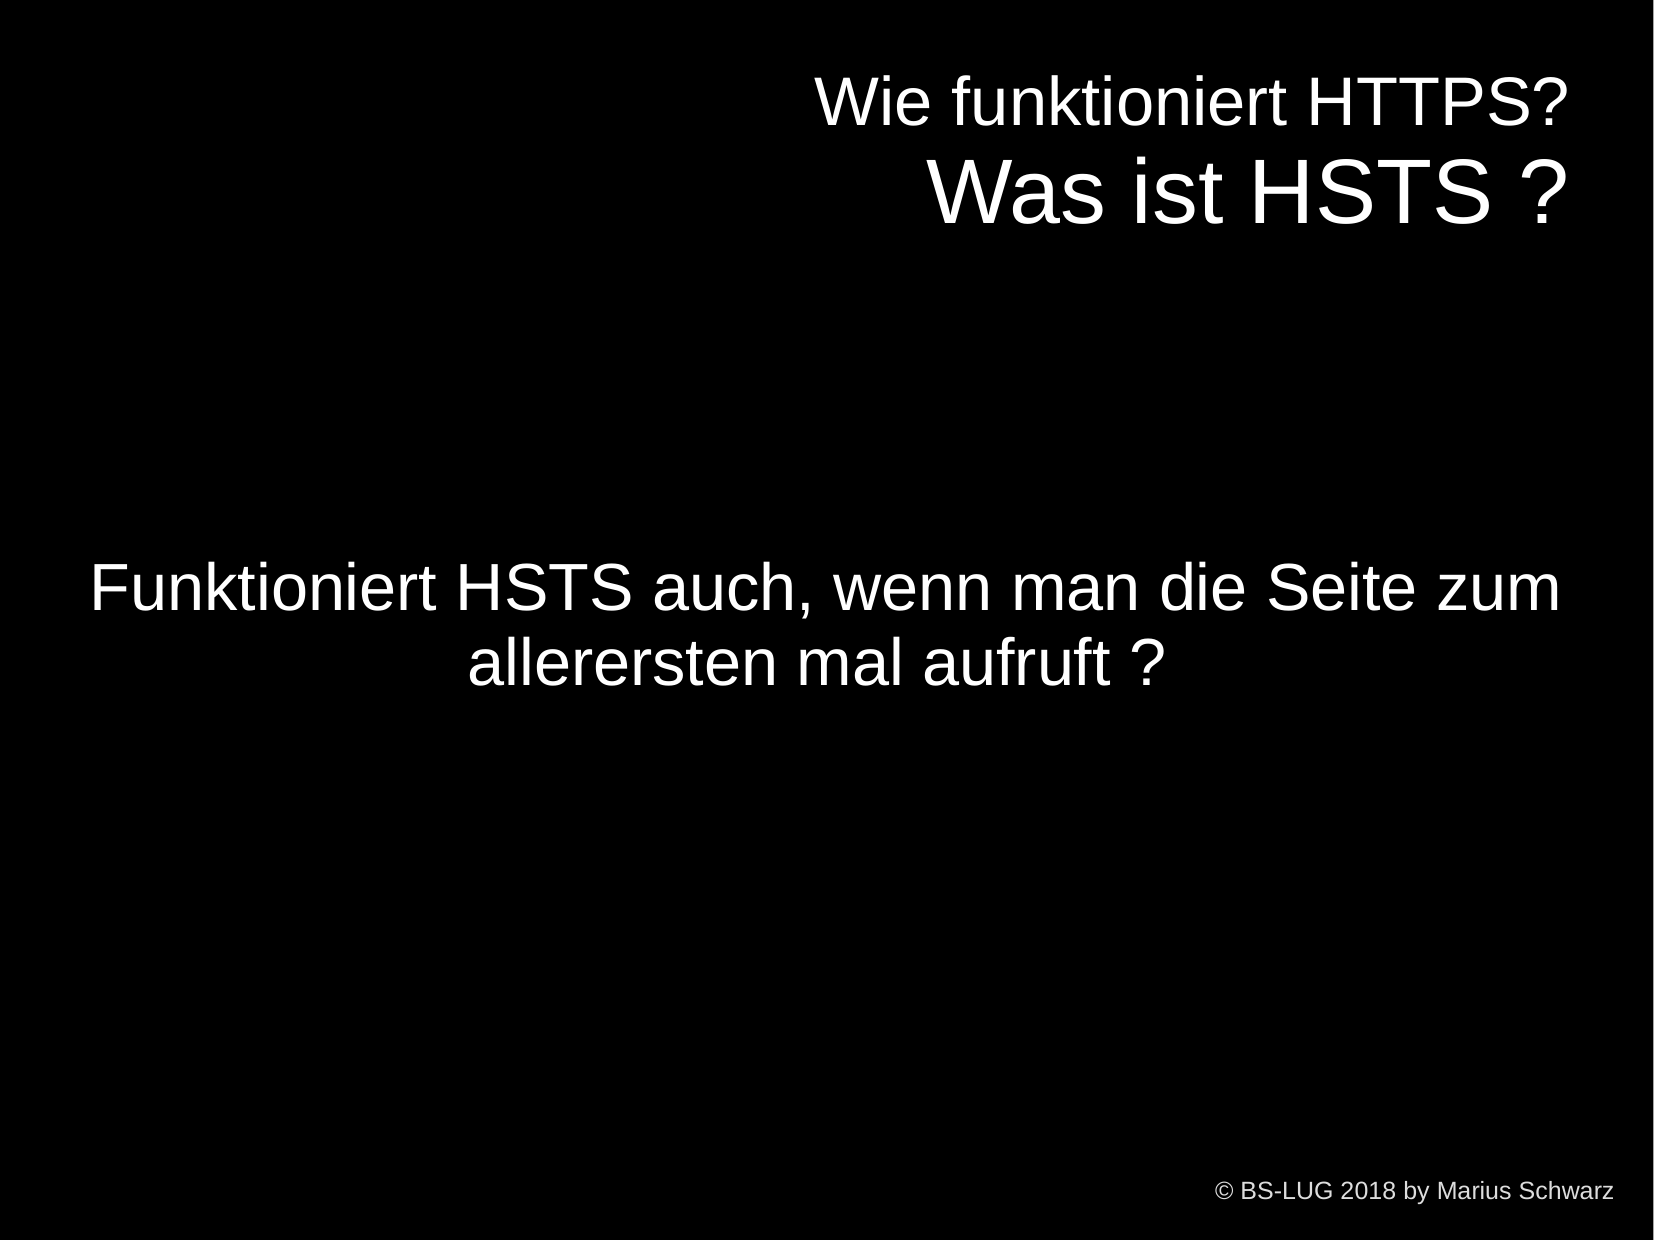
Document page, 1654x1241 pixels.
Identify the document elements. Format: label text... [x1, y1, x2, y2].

title Wie funktioniert HTTPS? Was ist HSTS ? [82, 49, 1571, 257]
subtitle Funktioniert HSTS auch, wenn man die Seite zum allerersten mal aufruft ? [82, 290, 1571, 1109]
text_box © BS-LUG 2018 by Marius Schwarz [1133, 1169, 1630, 1213]
